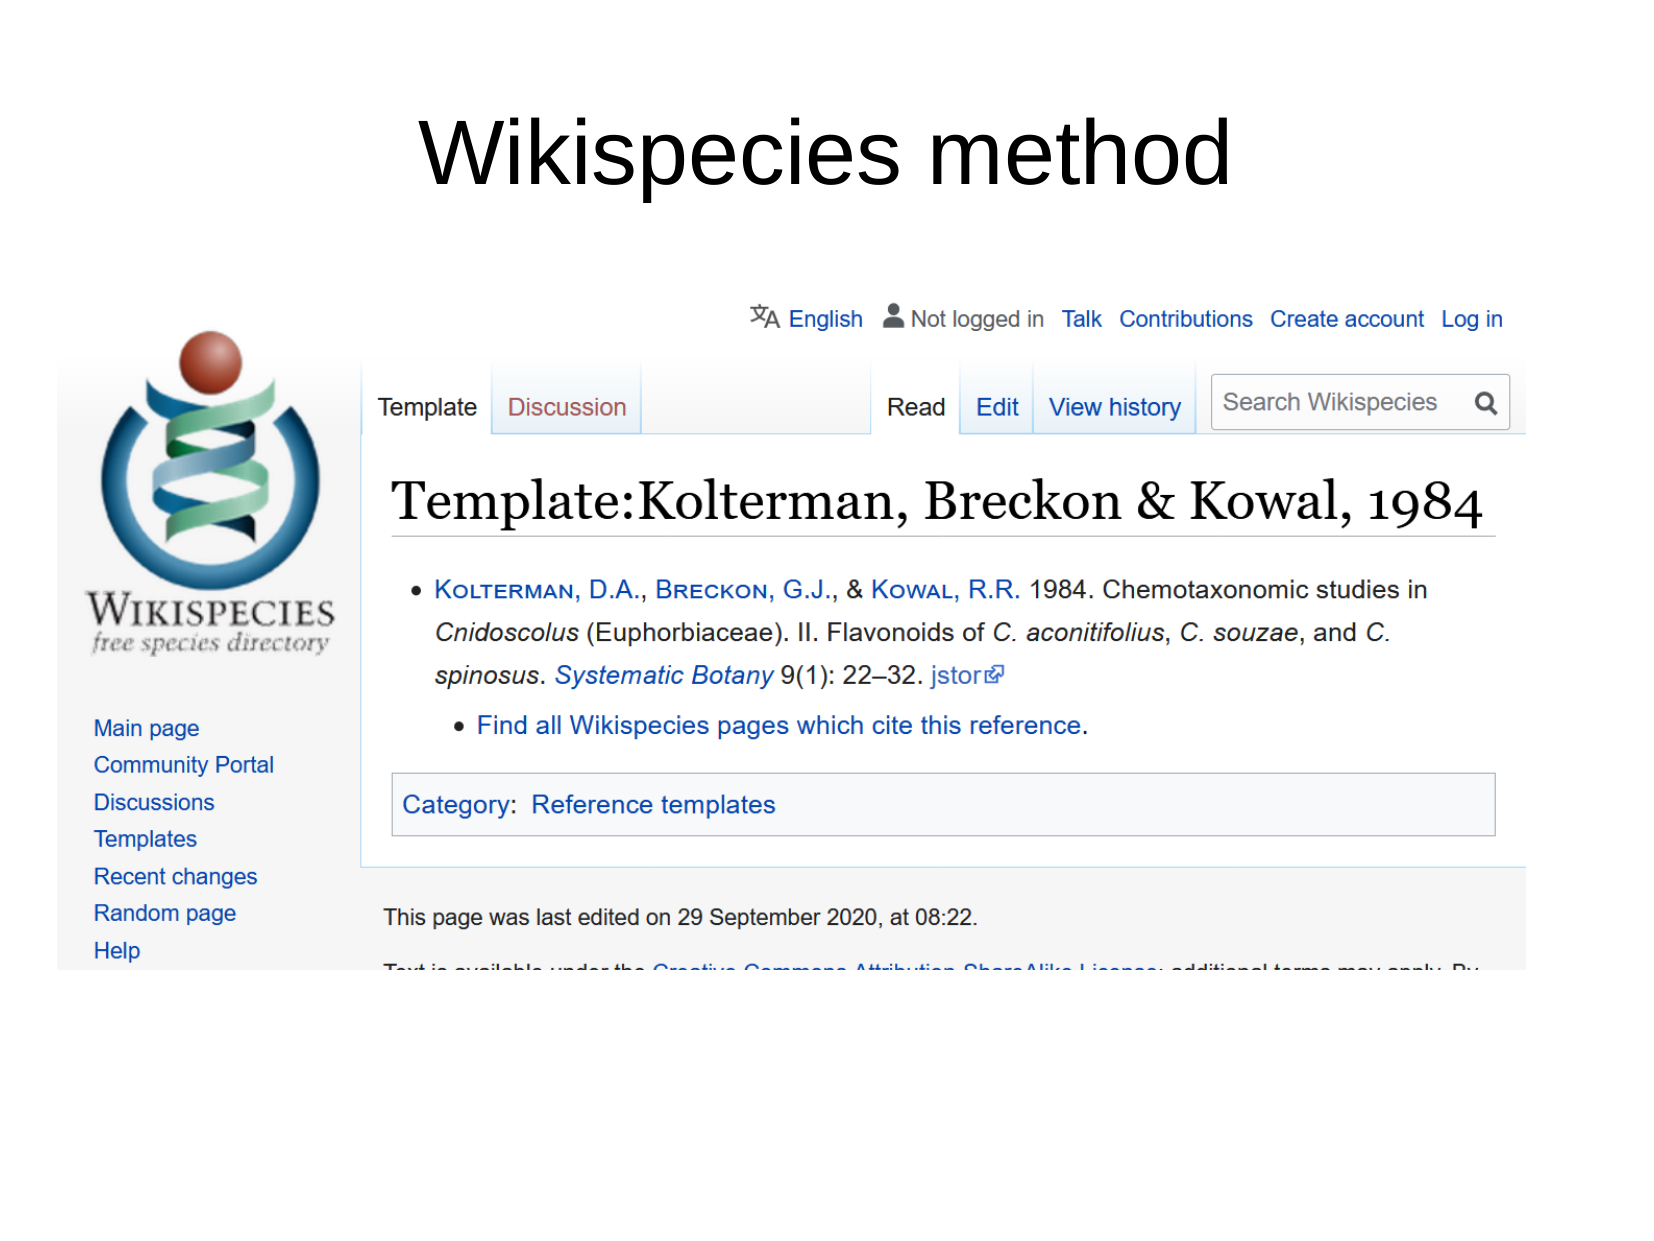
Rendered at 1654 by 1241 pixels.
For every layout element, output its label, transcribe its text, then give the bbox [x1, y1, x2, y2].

title Wikispecies method [82, 49, 1571, 257]
picture [57, 283, 1526, 970]
